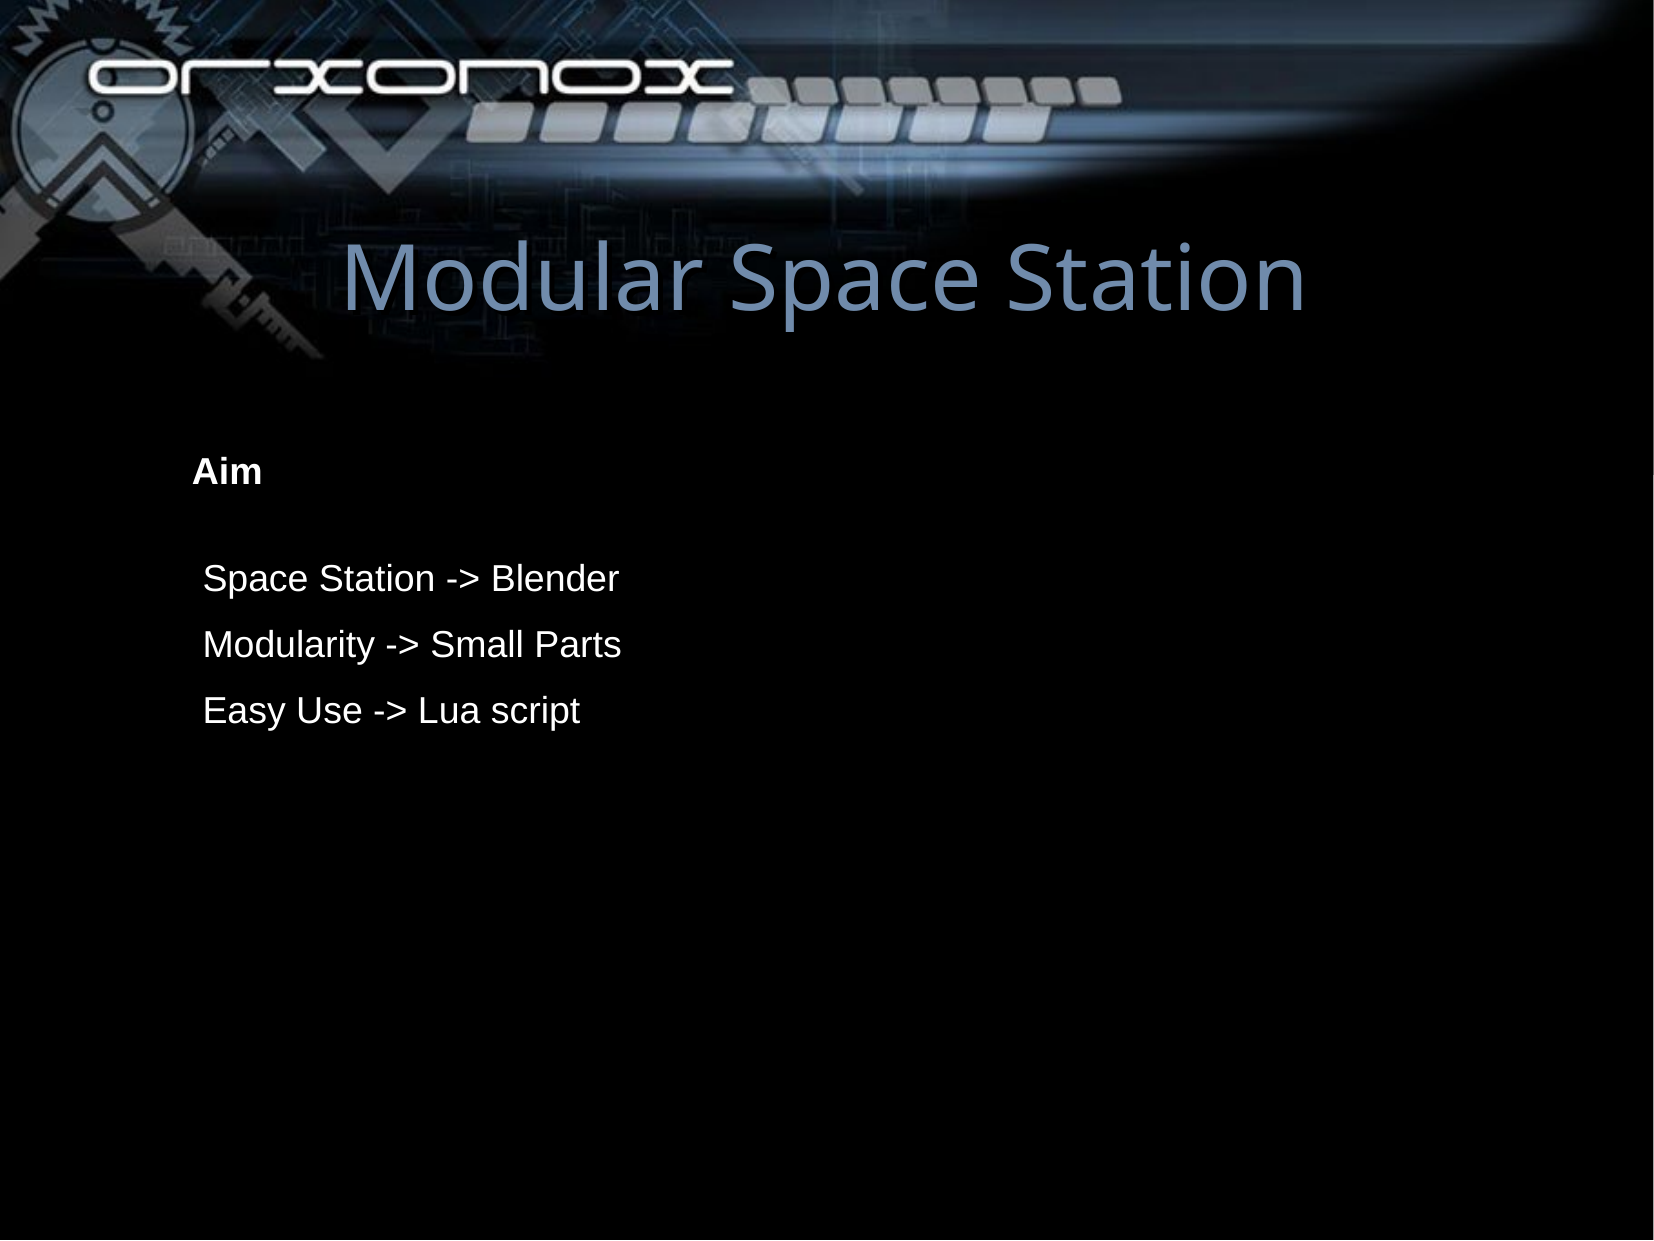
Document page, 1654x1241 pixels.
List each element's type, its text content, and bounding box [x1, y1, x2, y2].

text_box Modular Space Station [324, 205, 1477, 328]
text_box Aim Space Station -> Blender Modularity -> Small Parts Easy Use -> Lua script [177, 442, 1329, 805]
picture [0, 0, 1654, 475]
